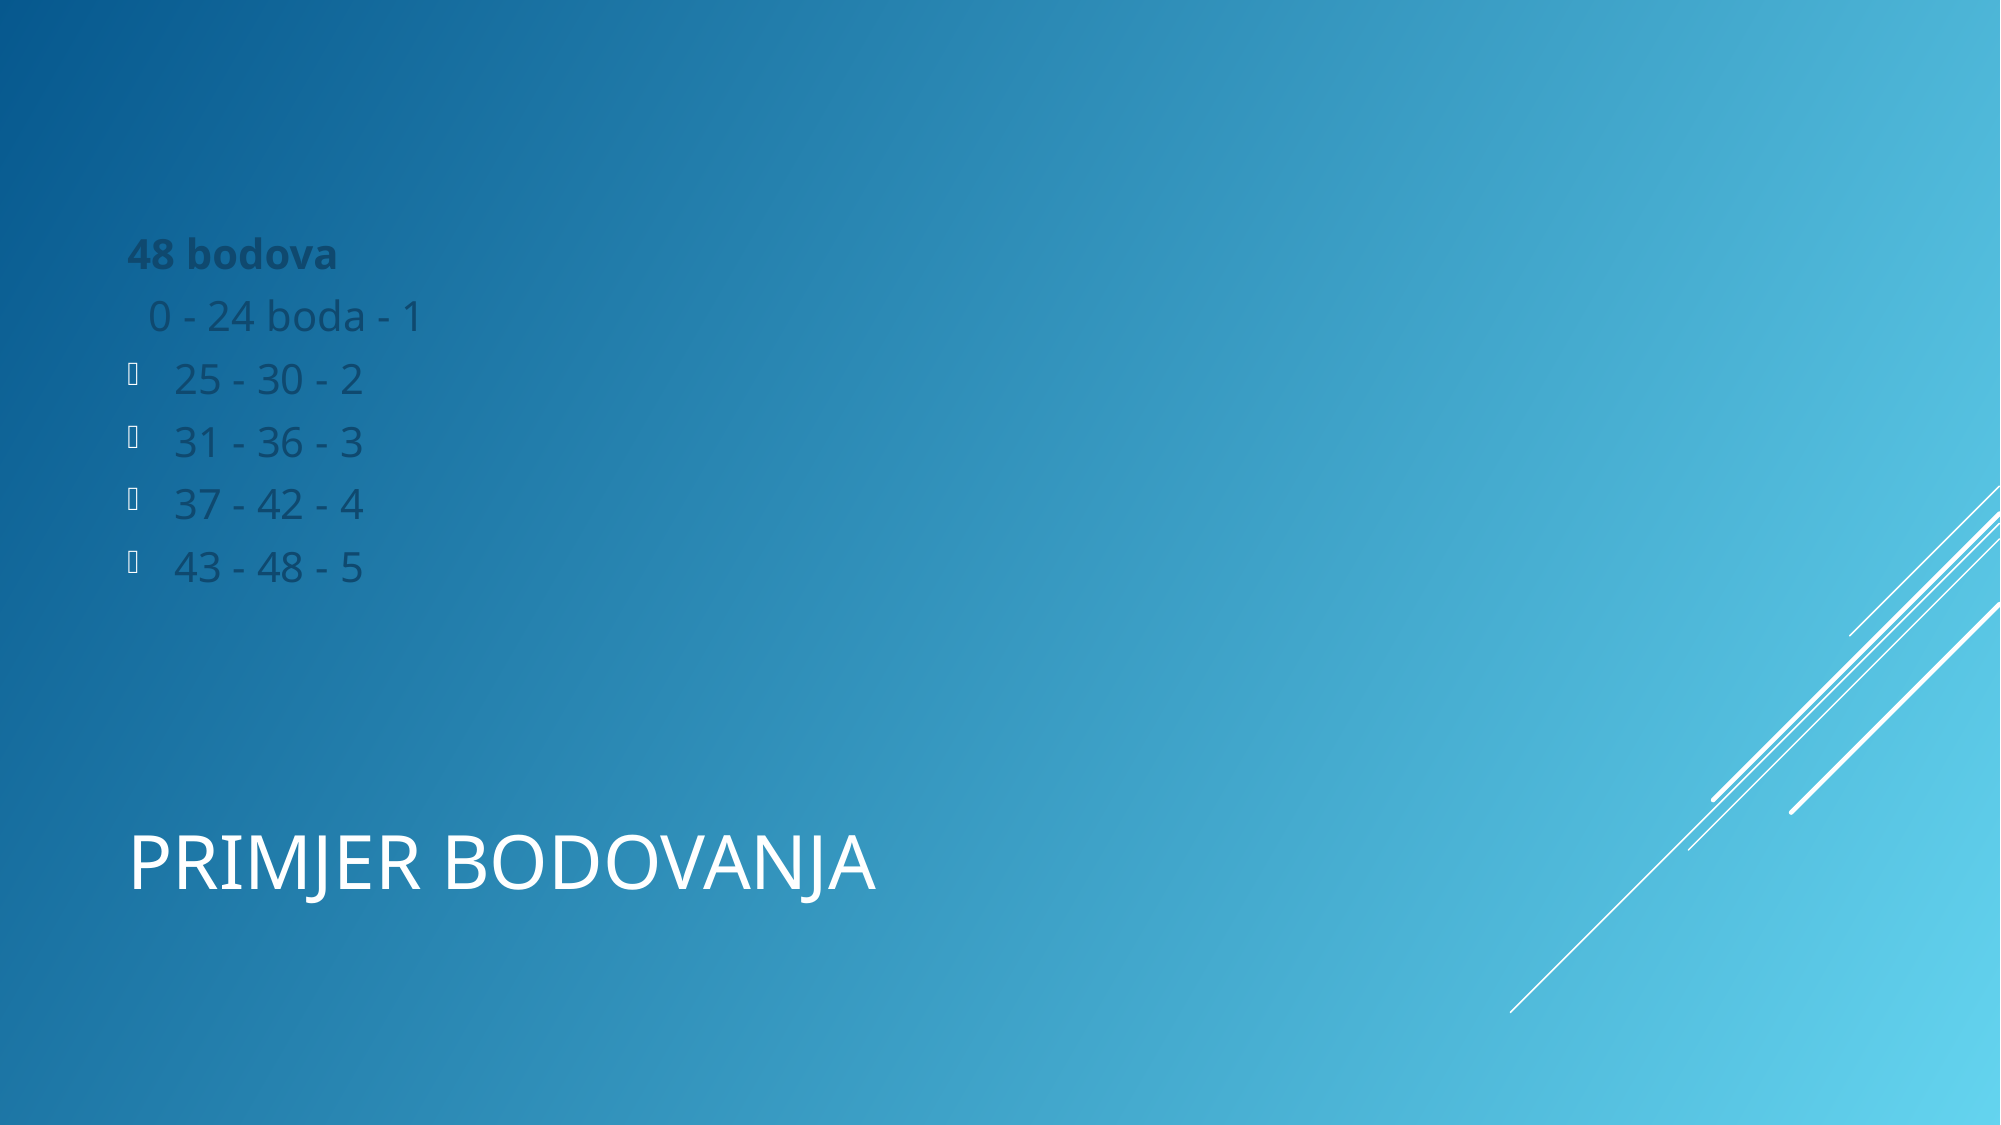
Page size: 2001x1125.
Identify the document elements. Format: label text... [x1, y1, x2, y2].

title Primjer bodovanja [112, 736, 1513, 984]
list 48 bodova 0 - 24 boda - 1 25 - 30 - 2 31 - 36 - 3 37 - 42 - 4 43 - 48 - 5 [112, 112, 1513, 706]
